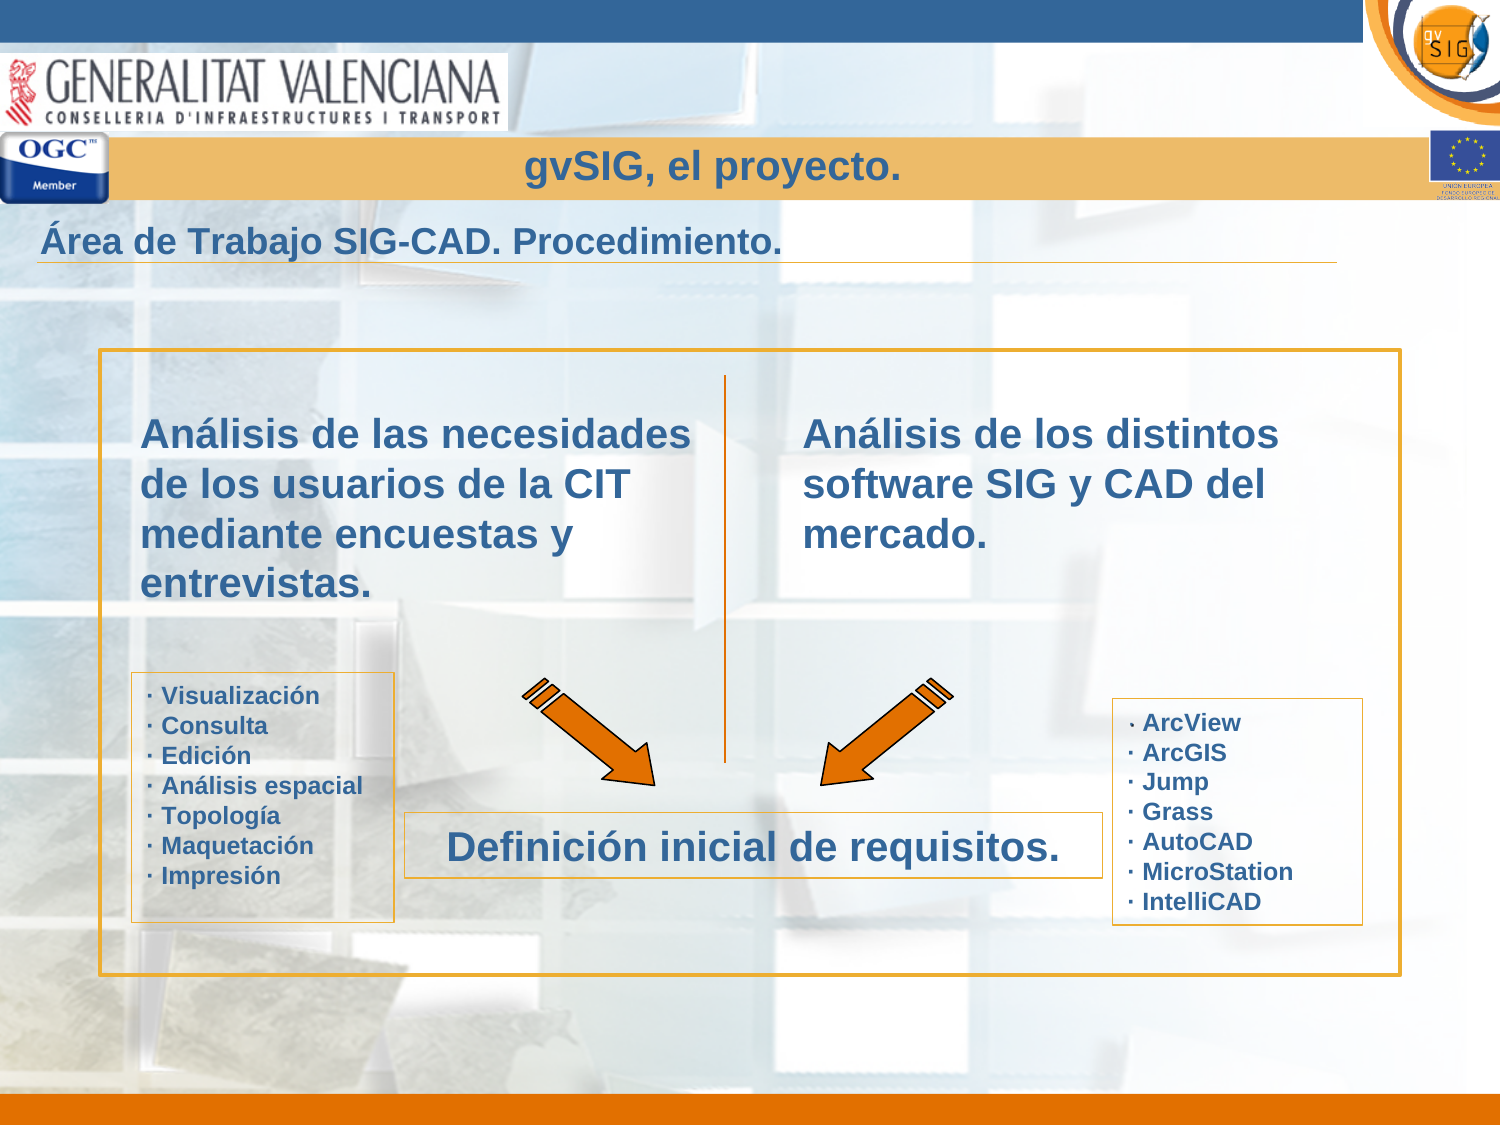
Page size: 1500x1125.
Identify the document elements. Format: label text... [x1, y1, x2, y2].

picture [0, 132, 109, 204]
text_box Análisis de las necesidades de los usuarios de la CIT mediante encuestas y entrevistas. [125, 399, 713, 674]
text_box gvSIG, el proyecto. [6, 137, 1420, 205]
text_box [529, 684, 560, 709]
text_box Análisis de los distintos software SIG y CAD del mercado. [787, 399, 1338, 608]
text_box [915, 684, 946, 709]
text_box · Visualización · Consulta · Edición · Análisis espacial · Topología · Maquetación · Impresión [131, 672, 395, 962]
text_box · ArcView · ArcGIS · Jump · Grass · AutoCAD · MicroStation · IntelliCAD [1112, 698, 1363, 943]
text_box [541, 693, 655, 786]
text_box [522, 678, 549, 700]
picture [1429, 129, 1500, 200]
text_box Área de Trabajo SIG-CAD. Procedimiento. [24, 209, 859, 272]
picture [1363, 0, 1500, 127]
text_box Definición inicial de requisitos. [404, 812, 1103, 925]
text_box [926, 678, 954, 700]
text_box [820, 693, 935, 786]
picture [0, 53, 508, 131]
